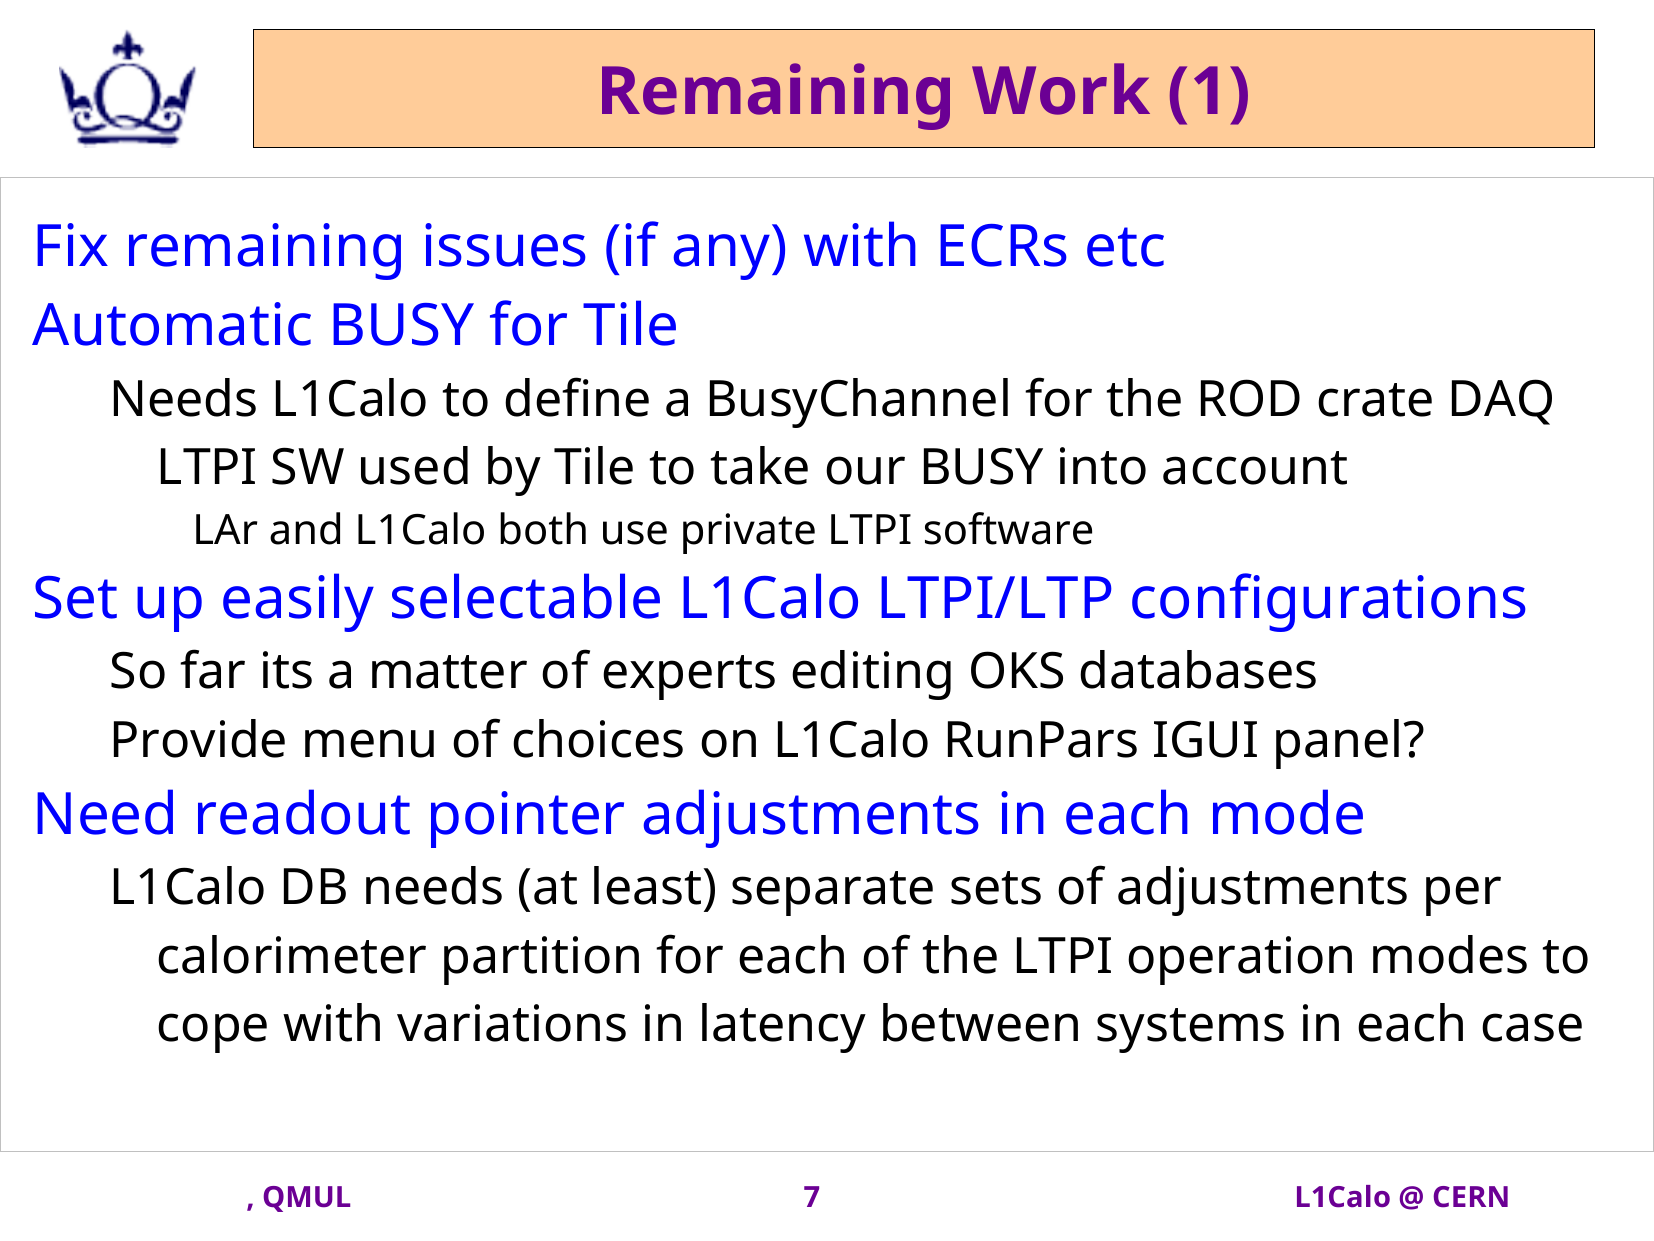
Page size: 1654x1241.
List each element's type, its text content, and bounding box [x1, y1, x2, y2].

title Remaining Work (1) [253, 29, 1595, 148]
picture [59, 29, 200, 148]
list Fix remaining issues (if any) with ECRs etc Automatic BUSY for Tile Needs L1Calo to define a BusyChannel for the ROD crate DAQ LTPI SW used by Tile to take our BUSY into account LAr and L1Calo both use private LTPI software Set up easily selectable L1Calo LTPI/LTP configurations So far its a matter of experts editing OKS databases Provide menu of choices on L1Calo RunPars IGUI panel? Need readout pointer adjustments in each mode L1Calo DB needs (at least) separate sets of adjustments per calorimeter partition for each of the LTPI operation modes to cope with variations in latency between systems in each case [15, 204, 1634, 1124]
